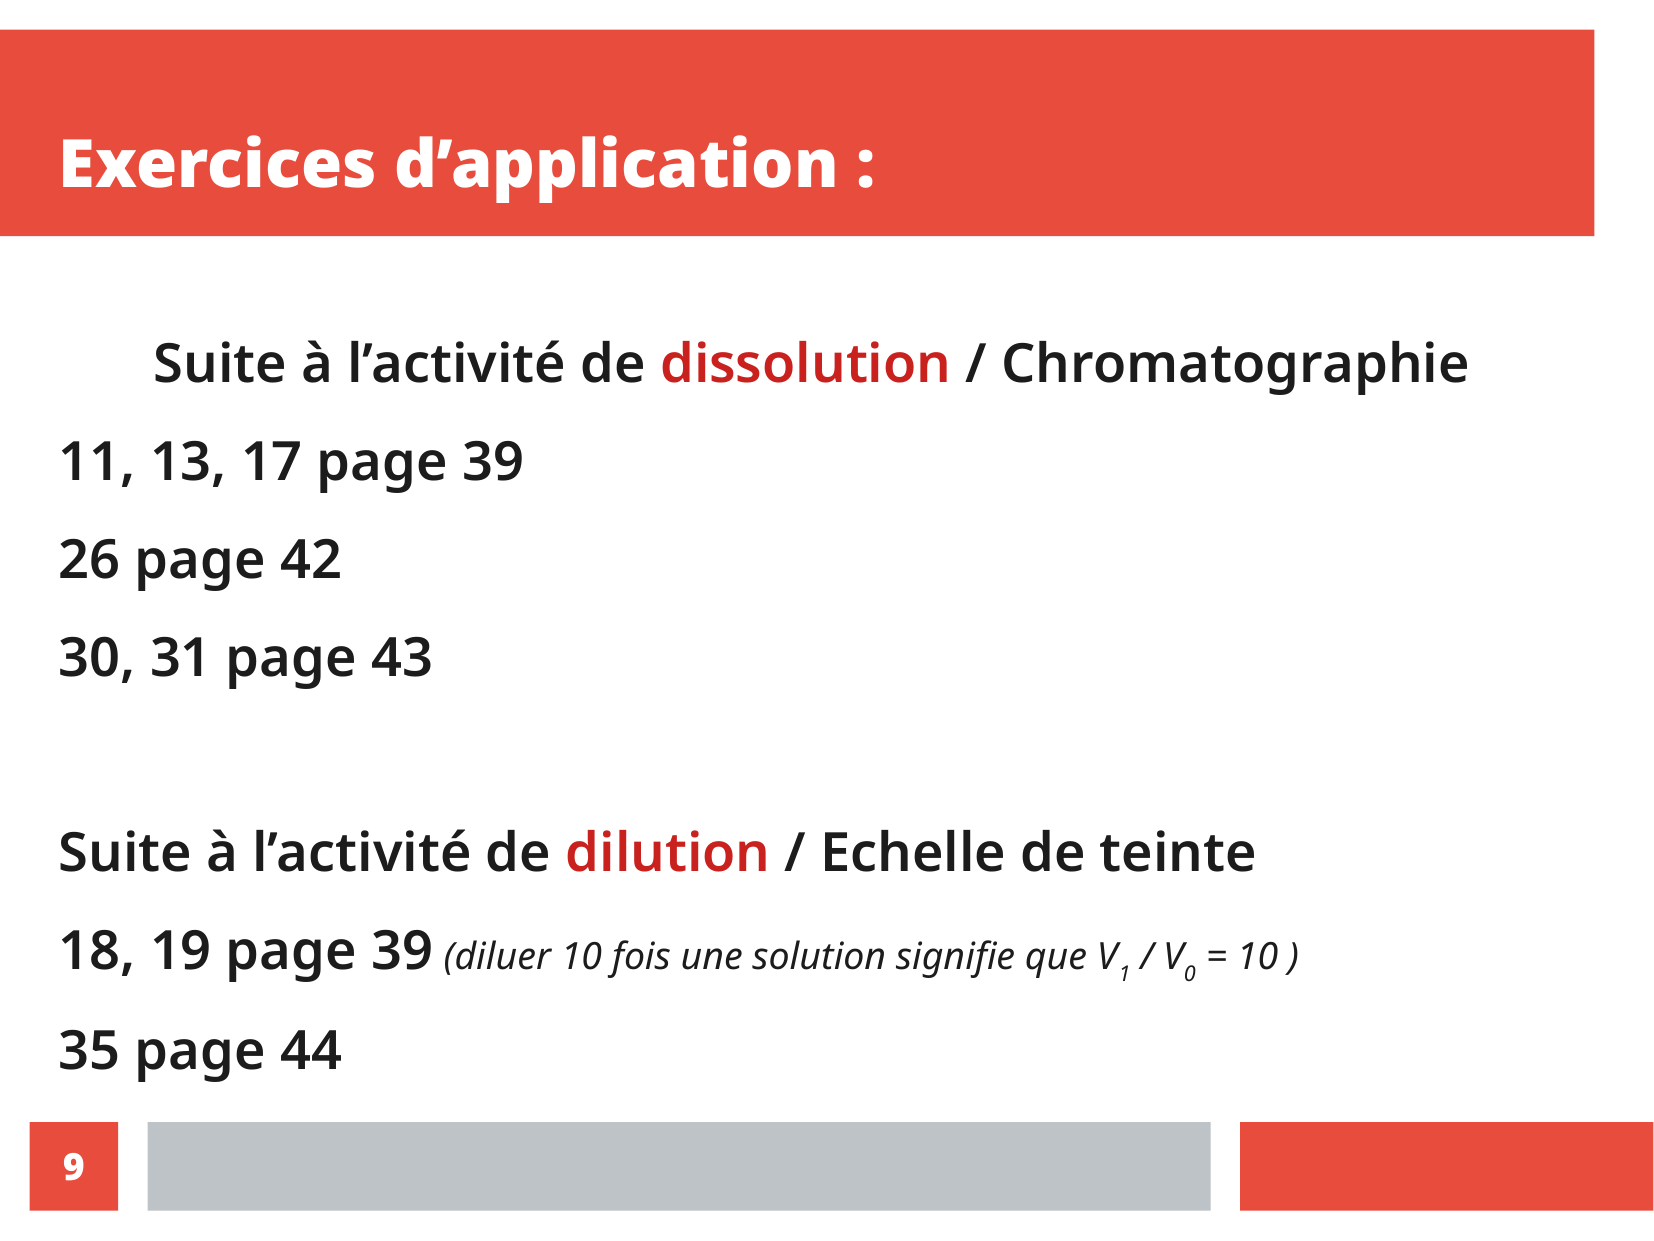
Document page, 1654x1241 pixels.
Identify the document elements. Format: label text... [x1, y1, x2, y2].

list Suite à l’activité de dissolution / Chromatographie 11, 13, 17 page 39 26 page 42 30, 31 page 43 Suite à l’activité de dilution / Echelle de teinte 18, 19 page 39 (diluer 10 fois une solution signifie que V1 / V0 = 10 ) 35 page 44 [59, 324, 1565, 1093]
title Exercices d’application : [59, 59, 1595, 207]
